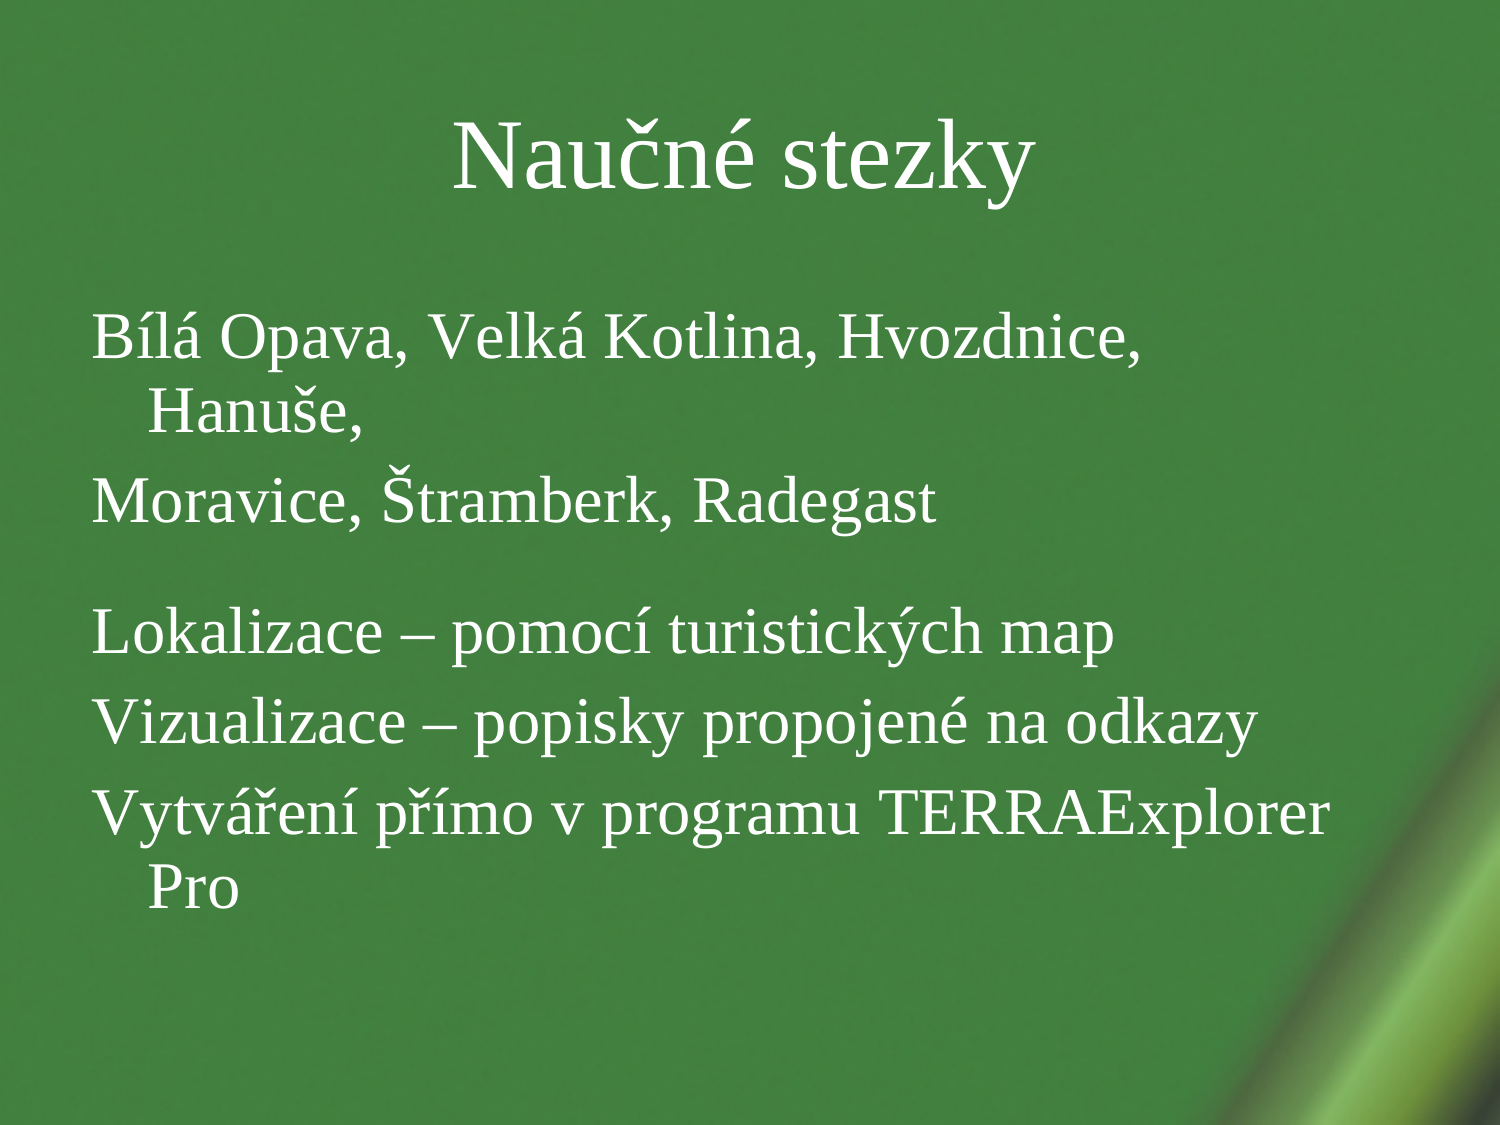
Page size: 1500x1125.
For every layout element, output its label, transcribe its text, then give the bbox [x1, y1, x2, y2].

list Bílá Opava, Velká Kotlina, Hvozdnice, Hanuše, Moravice, Štramberk, Radegast Lokalizace – pomocí turistických map Vizualizace – popisky propojené na odkazy Vytváření přímo v programu TERRAExplorer Pro [76, 290, 1394, 932]
picture [0, 0, 1500, 1125]
title Naučné stezky [242, 78, 1247, 232]
